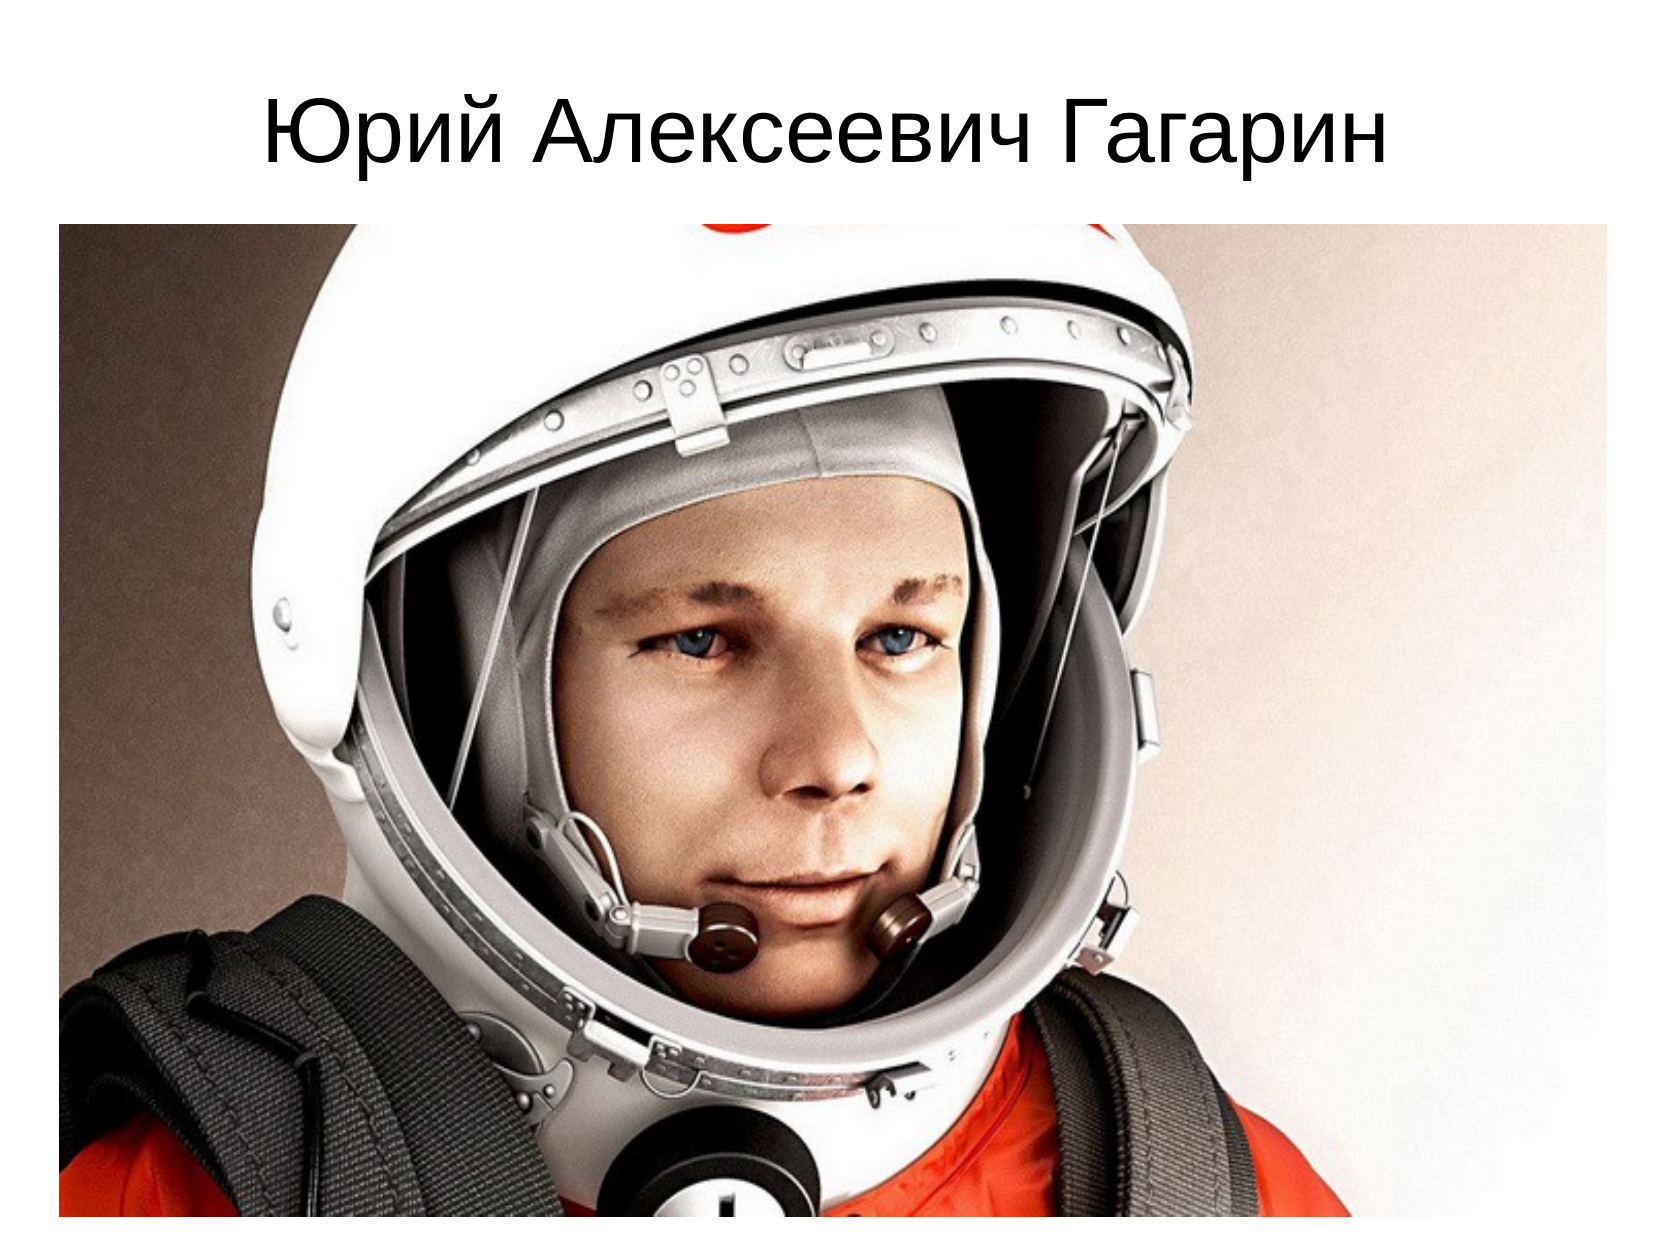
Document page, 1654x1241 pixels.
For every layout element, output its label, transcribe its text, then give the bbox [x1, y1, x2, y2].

title Юрий Алексеевич Гагарин [82, 49, 1571, 213]
picture [59, 224, 1607, 1217]
